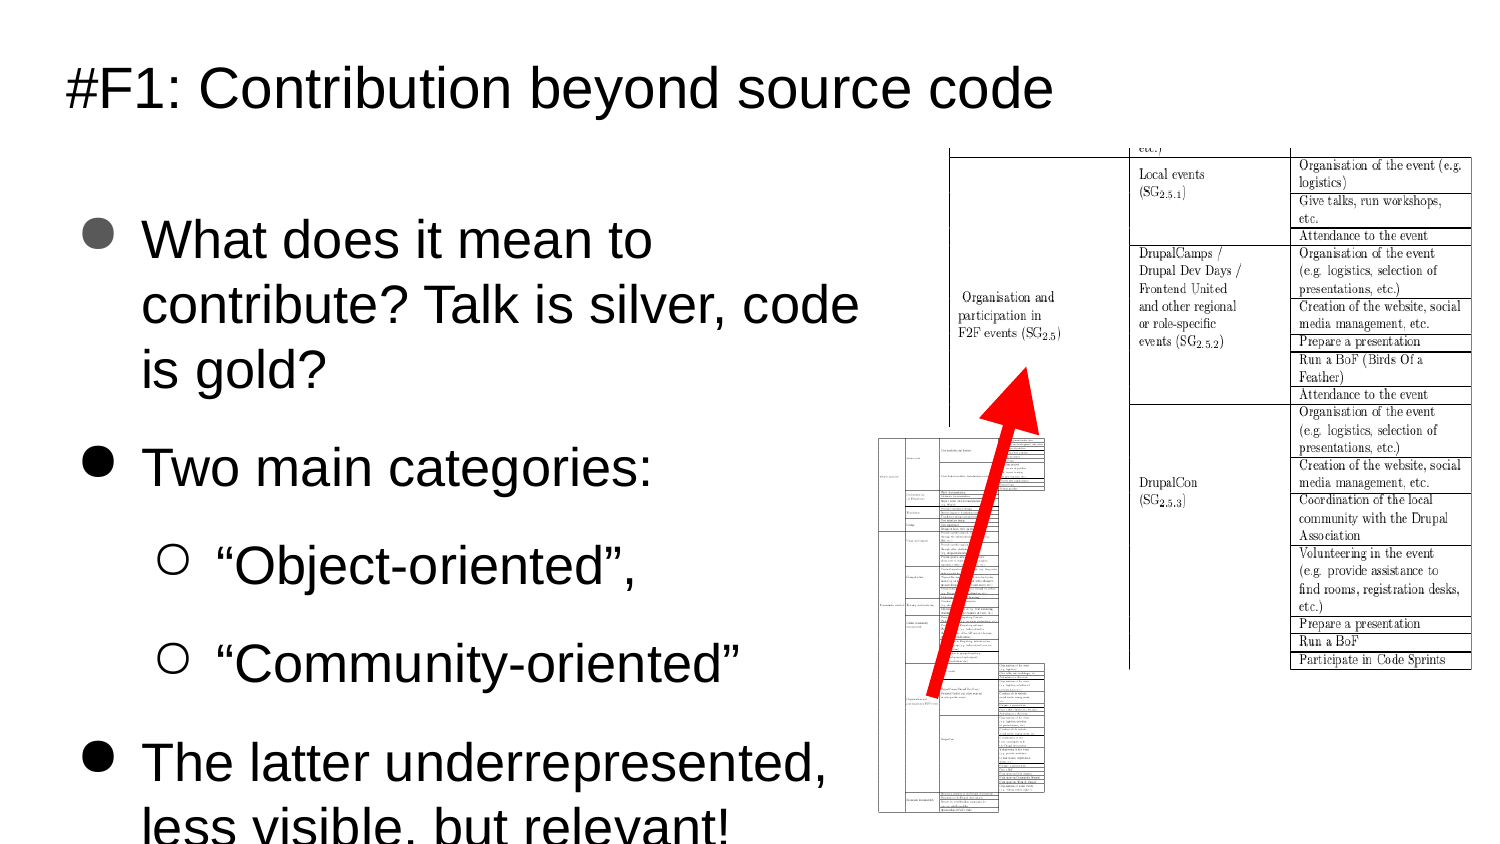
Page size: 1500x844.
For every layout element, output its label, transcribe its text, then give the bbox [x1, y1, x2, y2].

title #F1: Contribution beyond source code [51, 35, 1449, 130]
picture [863, 148, 1480, 815]
list What does it mean to contribute? Talk is silver, code is gold? Two main categories: “Object-oriented”, “Community-oriented” The latter underrepresented, less visible, but relevant! [51, 189, 925, 750]
